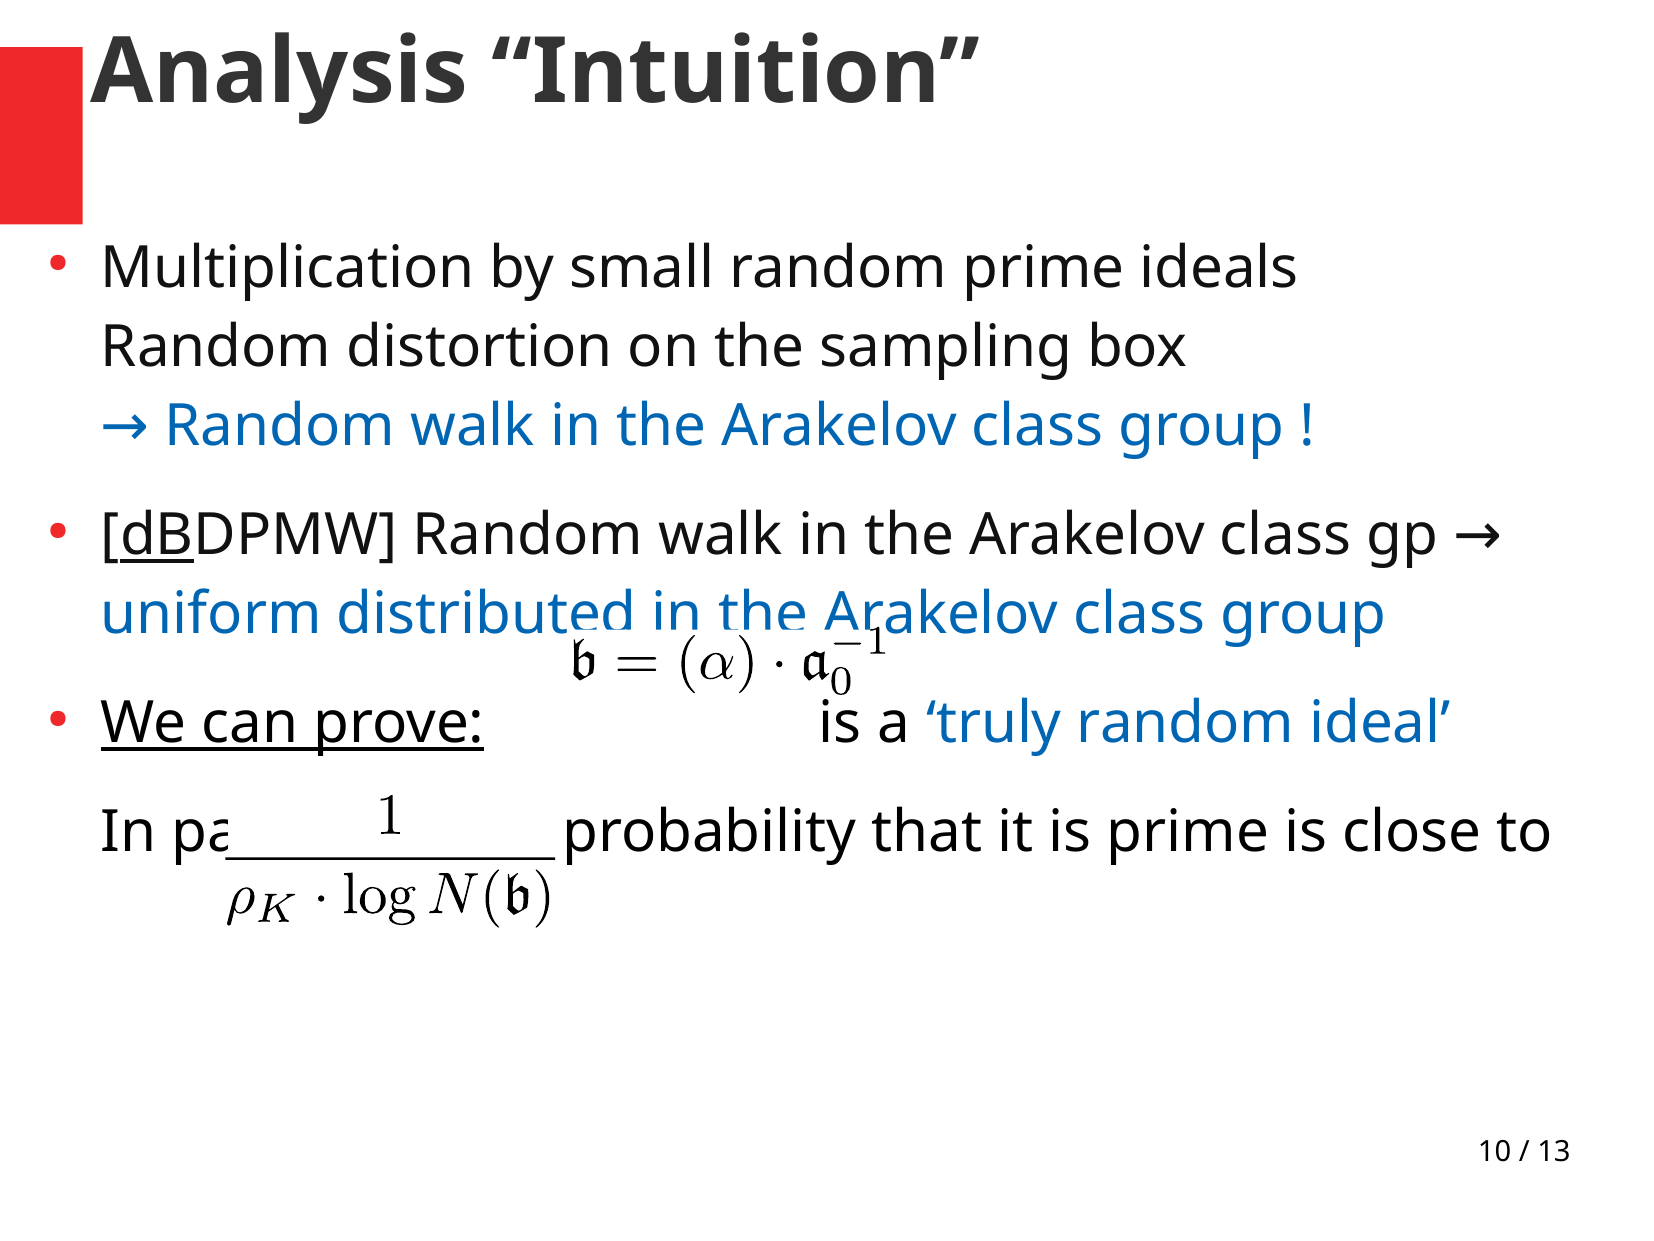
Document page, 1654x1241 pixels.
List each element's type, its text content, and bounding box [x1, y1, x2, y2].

list Multiplication by small random prime ideals Random distortion on the sampling box → Random walk in the Arakelov class group ! [dBDPMW] Random walk in the Arakelov class gp → uniform distributed in the Arakelov class group We can prove: is a ‘truly random ideal’ In particular, the probability that it is prime is close to [30, 225, 1647, 841]
text_box [225, 795, 556, 928]
title Analysis “Intuition” [90, 0, 1571, 166]
text_box [571, 626, 886, 695]
